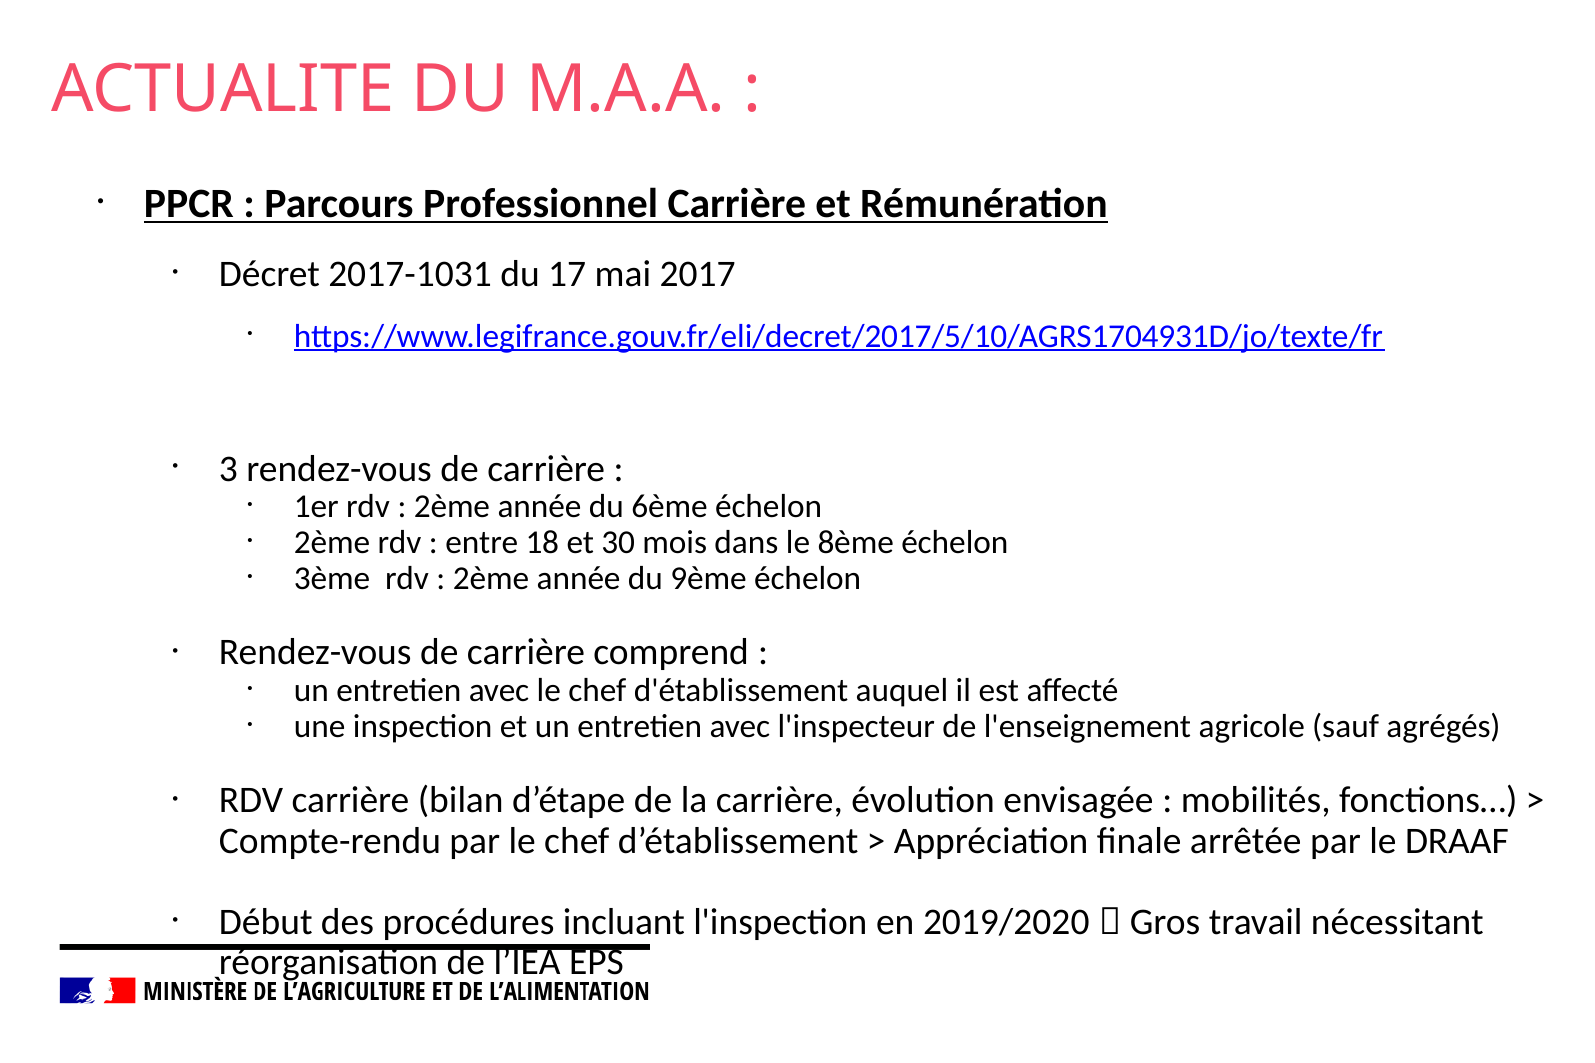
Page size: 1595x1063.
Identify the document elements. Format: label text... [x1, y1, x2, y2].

picture [59, 944, 650, 1004]
text_box PPCR : Parcours Professionnel Carrière et Rémunération Décret 2017-1031 du 17 mai 2017 https://www.legifrance.gouv.fr/eli/decret/2017/5/10/AGRS1704931D/jo/texte/fr 3 rendez-vous de carrière : 1er rdv : 2ème année du 6ème échelon 2ème rdv : entre 18 et 30 mois dans le 8ème échelon 3ème rdv : 2ème année du 9ème échelon Rendez-vous de carrière comprend : un entretien avec le chef d'établissement auquel il est affecté une inspection et un entretien avec l'inspecteur de l'enseignement agricole (sauf agrégés) RDV carrière (bilan d’étape de la carrière, évolution envisagée : mobilités, fonctions…) > Compte-rendu par le chef d’établissement > Appréciation finale arrêtée par le DRAAF Début des procédures incluant l'inspection en 2019/2020  Gros travail nécessitant réorganisation de l’IEA EPS [82, 143, 1569, 935]
title ACTUALITE DU M.A.A. : [36, 37, 1558, 230]
